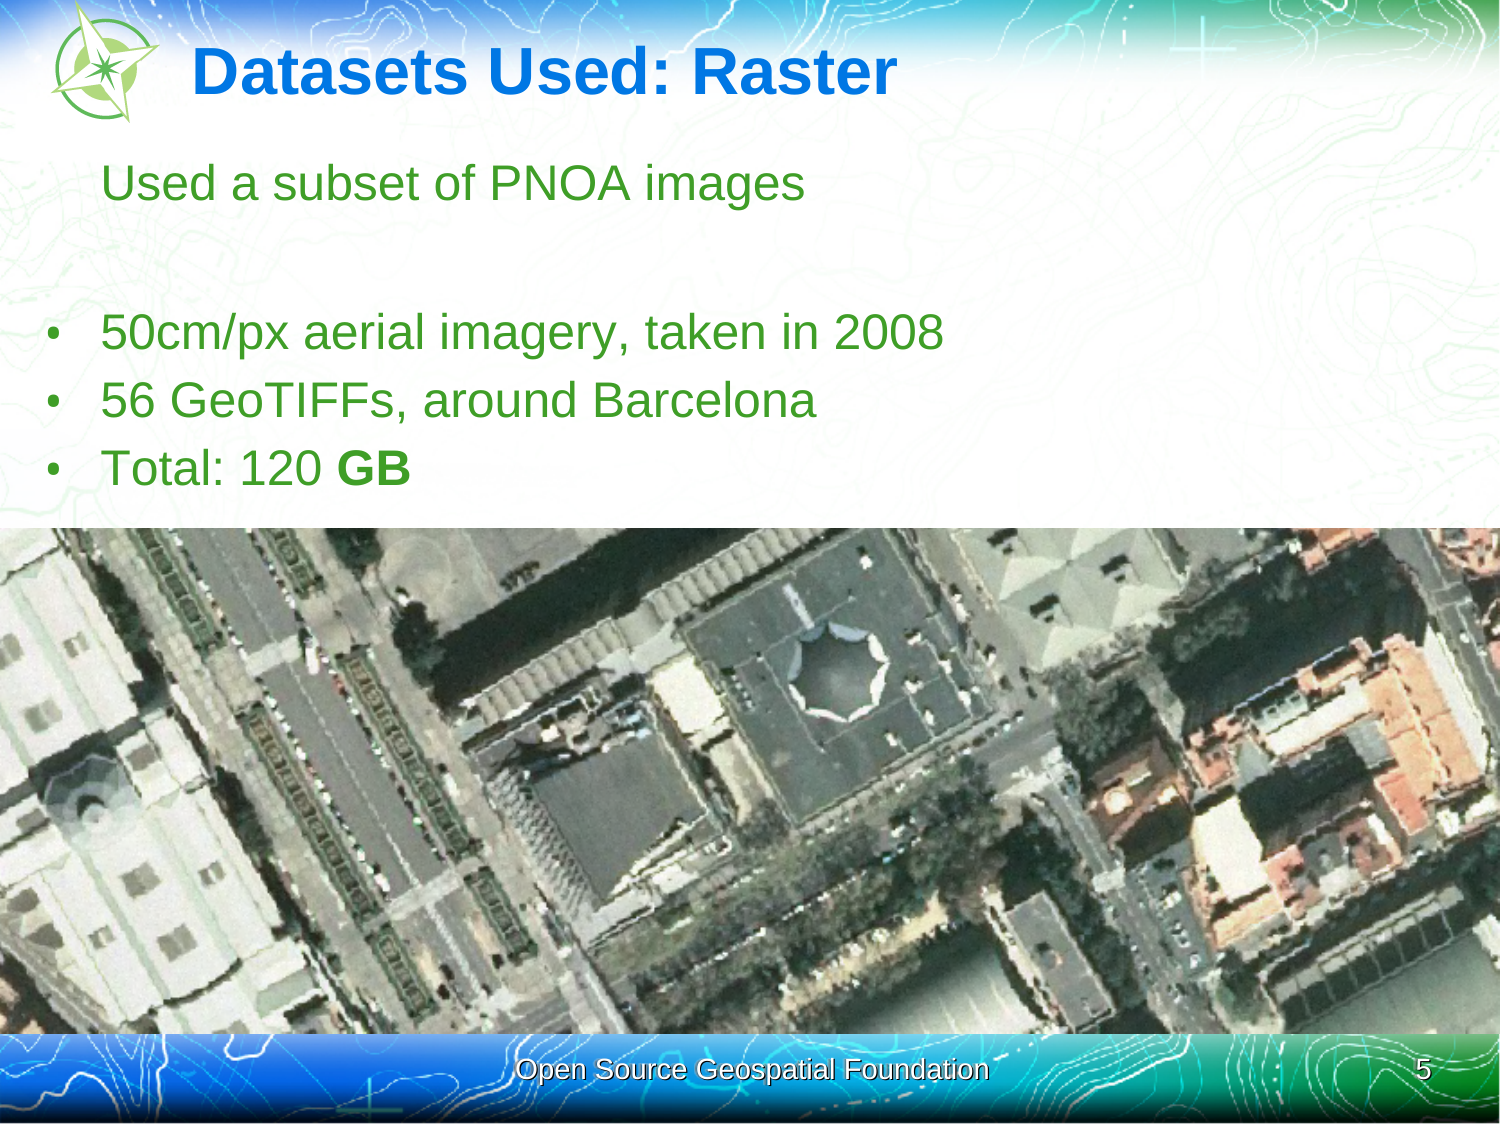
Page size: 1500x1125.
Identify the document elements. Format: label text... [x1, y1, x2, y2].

picture [0, 0, 1500, 1125]
title Datasets Used: Raster [177, 20, 1477, 122]
list Used a subset of PNOA images 50cm/px aerial imagery, taken in 2008 56 GeoTIFFs, around Barcelona Total: 120 GB [29, 147, 1477, 528]
